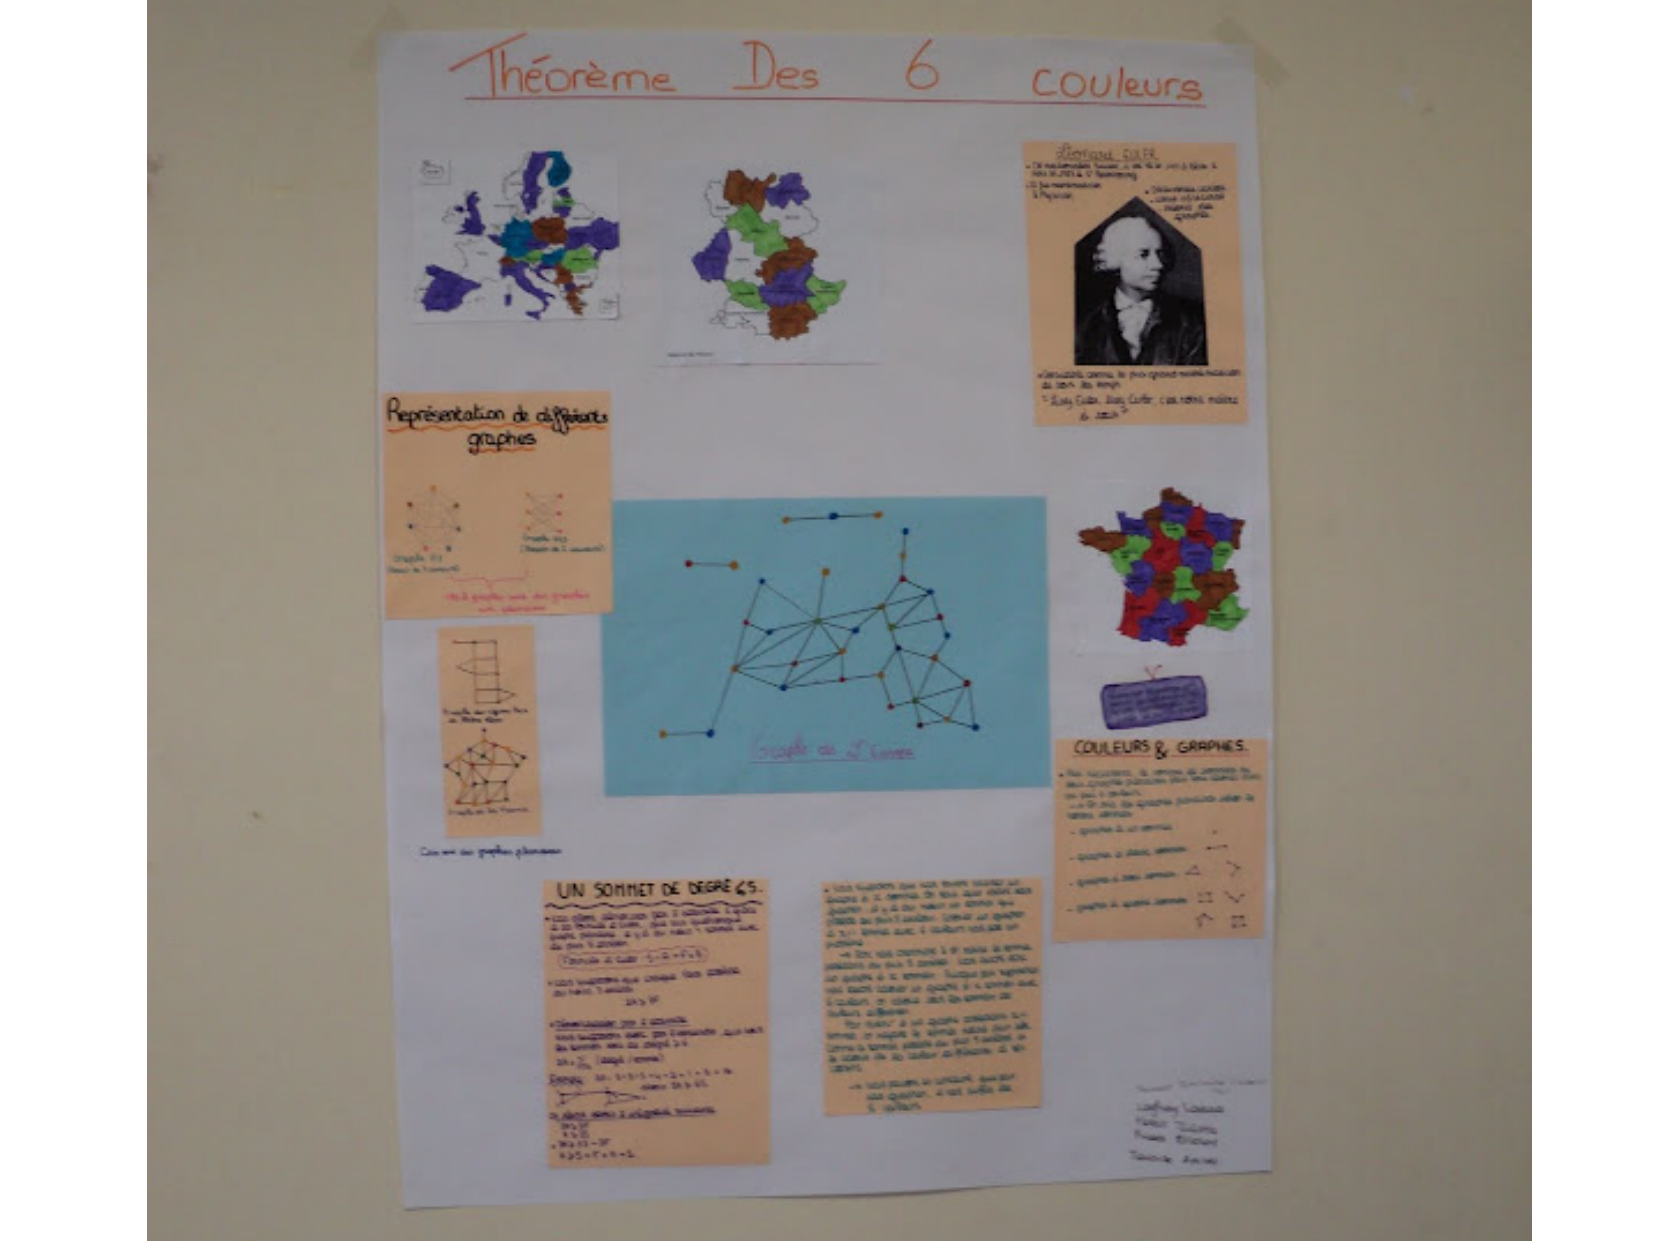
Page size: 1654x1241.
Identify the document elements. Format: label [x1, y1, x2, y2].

picture [147, 0, 1532, 1241]
